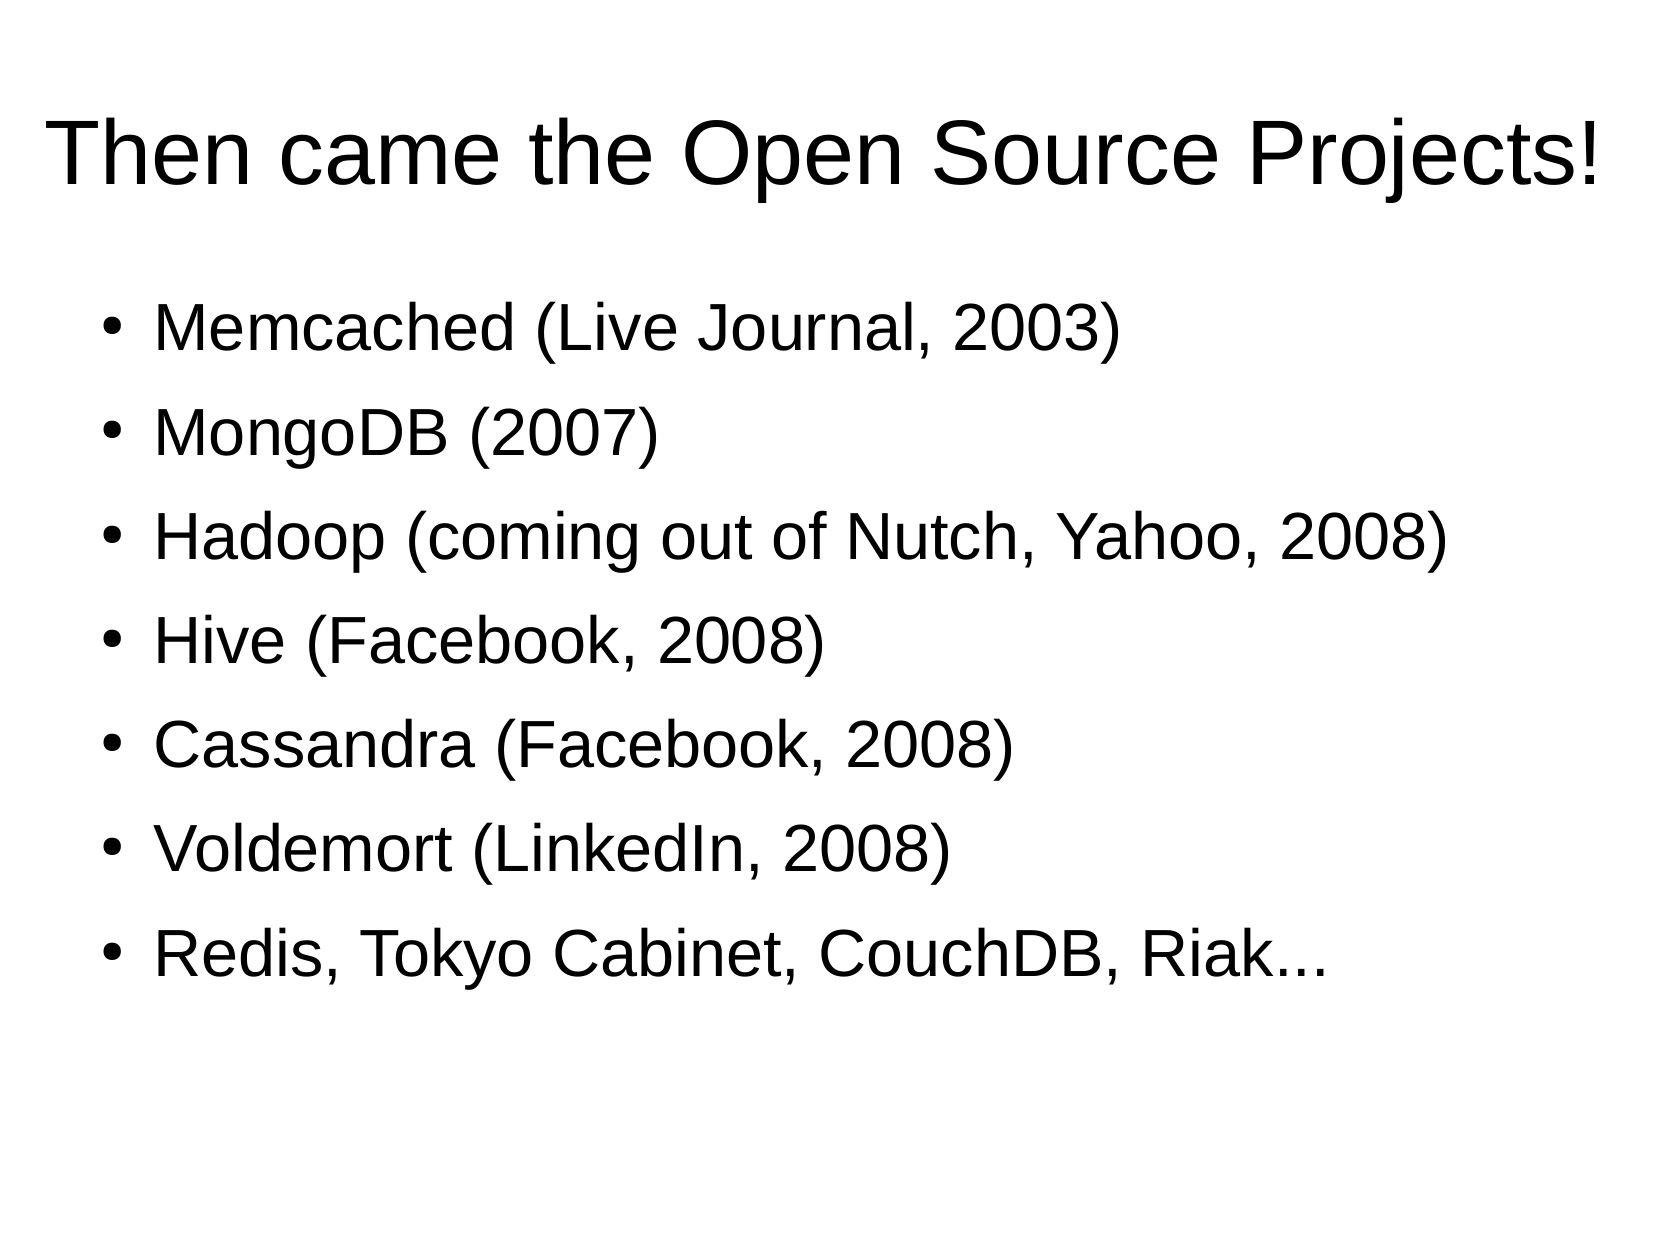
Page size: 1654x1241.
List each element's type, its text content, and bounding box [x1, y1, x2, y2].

list Memcached (Live Journal, 2003) MongoDB (2007) Hadoop (coming out of Nutch, Yahoo, 2008) Hive (Facebook, 2008) Cassandra (Facebook, 2008) Voldemort (LinkedIn, 2008) Redis, Tokyo Cabinet, CouchDB, Riak... [82, 290, 1571, 1109]
title Then came the Open Source Projects! [37, 49, 1613, 257]
